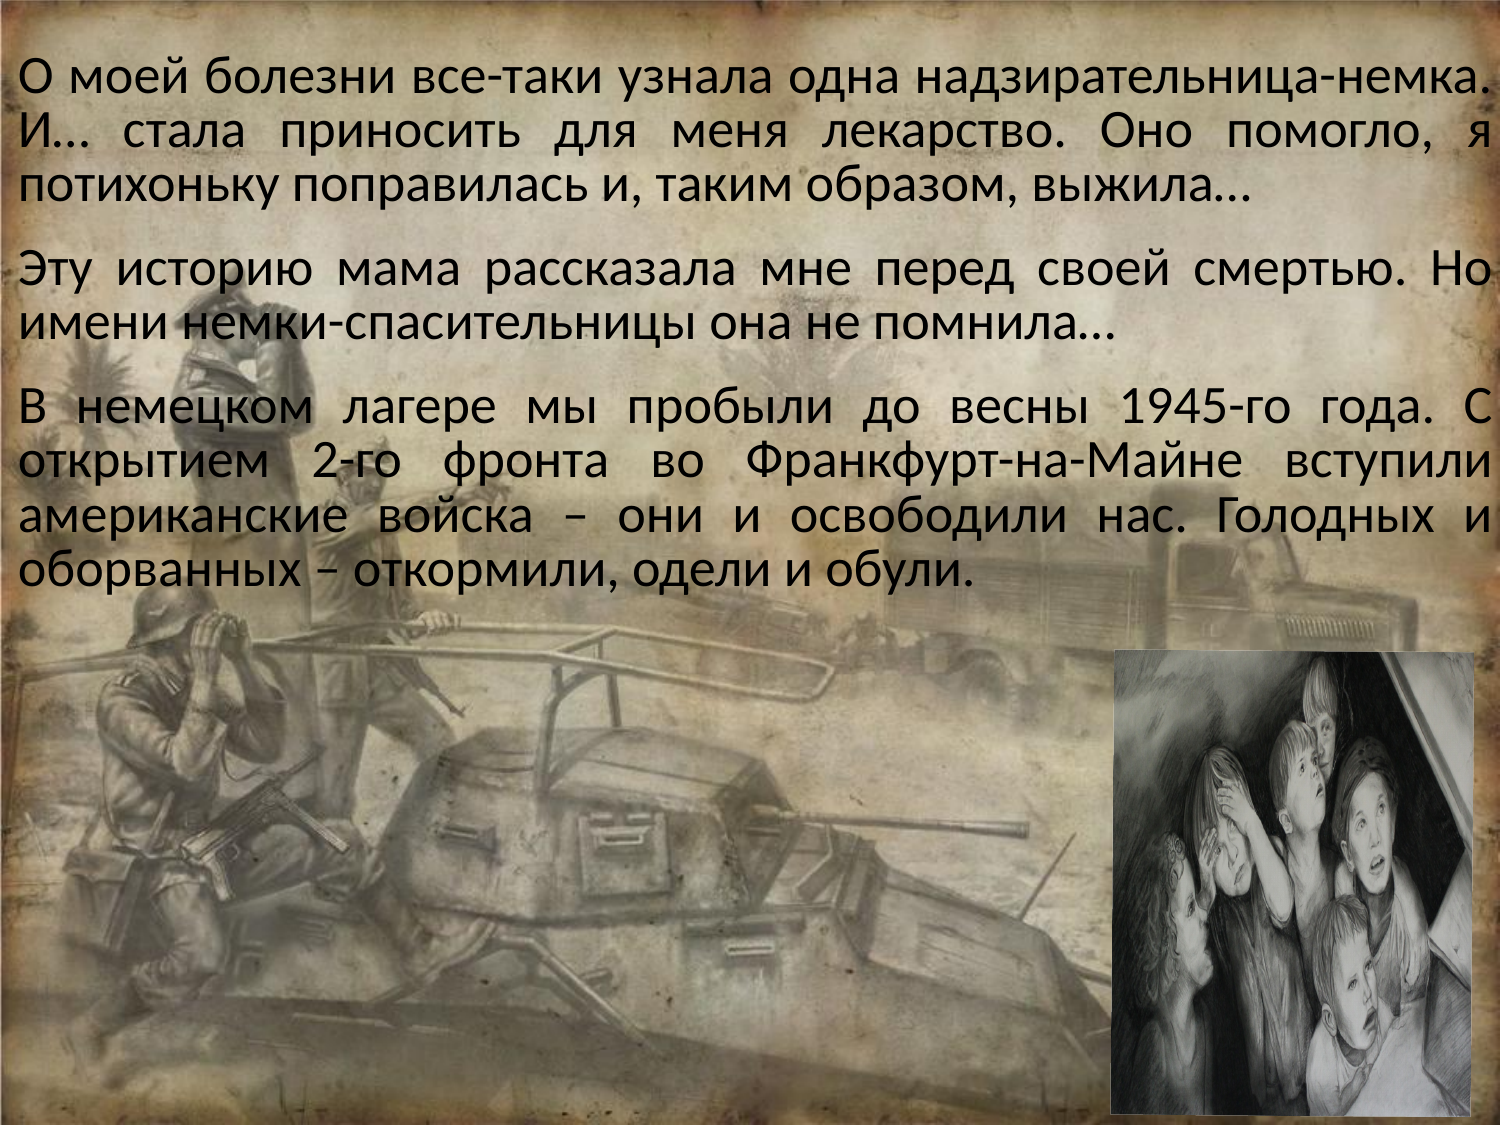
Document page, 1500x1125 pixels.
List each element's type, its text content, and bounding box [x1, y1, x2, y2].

text_box О моей болезни все-таки узнала одна надзирательница-немка. И… стала приносить для меня лекарство. Оно помогло, я потихоньку поправилась и, таким образом, выжила… Эту историю мама рассказала мне перед своей смертью. Но имени немки-спасительницы она не помнила… В немецком лагере мы пробыли до весны 1945-го года. С открытием 2-го фронта во Франкфурт-на-Майне вступили американские войска – они и освободили нас. Голодных и оборванных – откормили, одели и обули. [3, 45, 1500, 786]
picture [0, 0, 1500, 1125]
